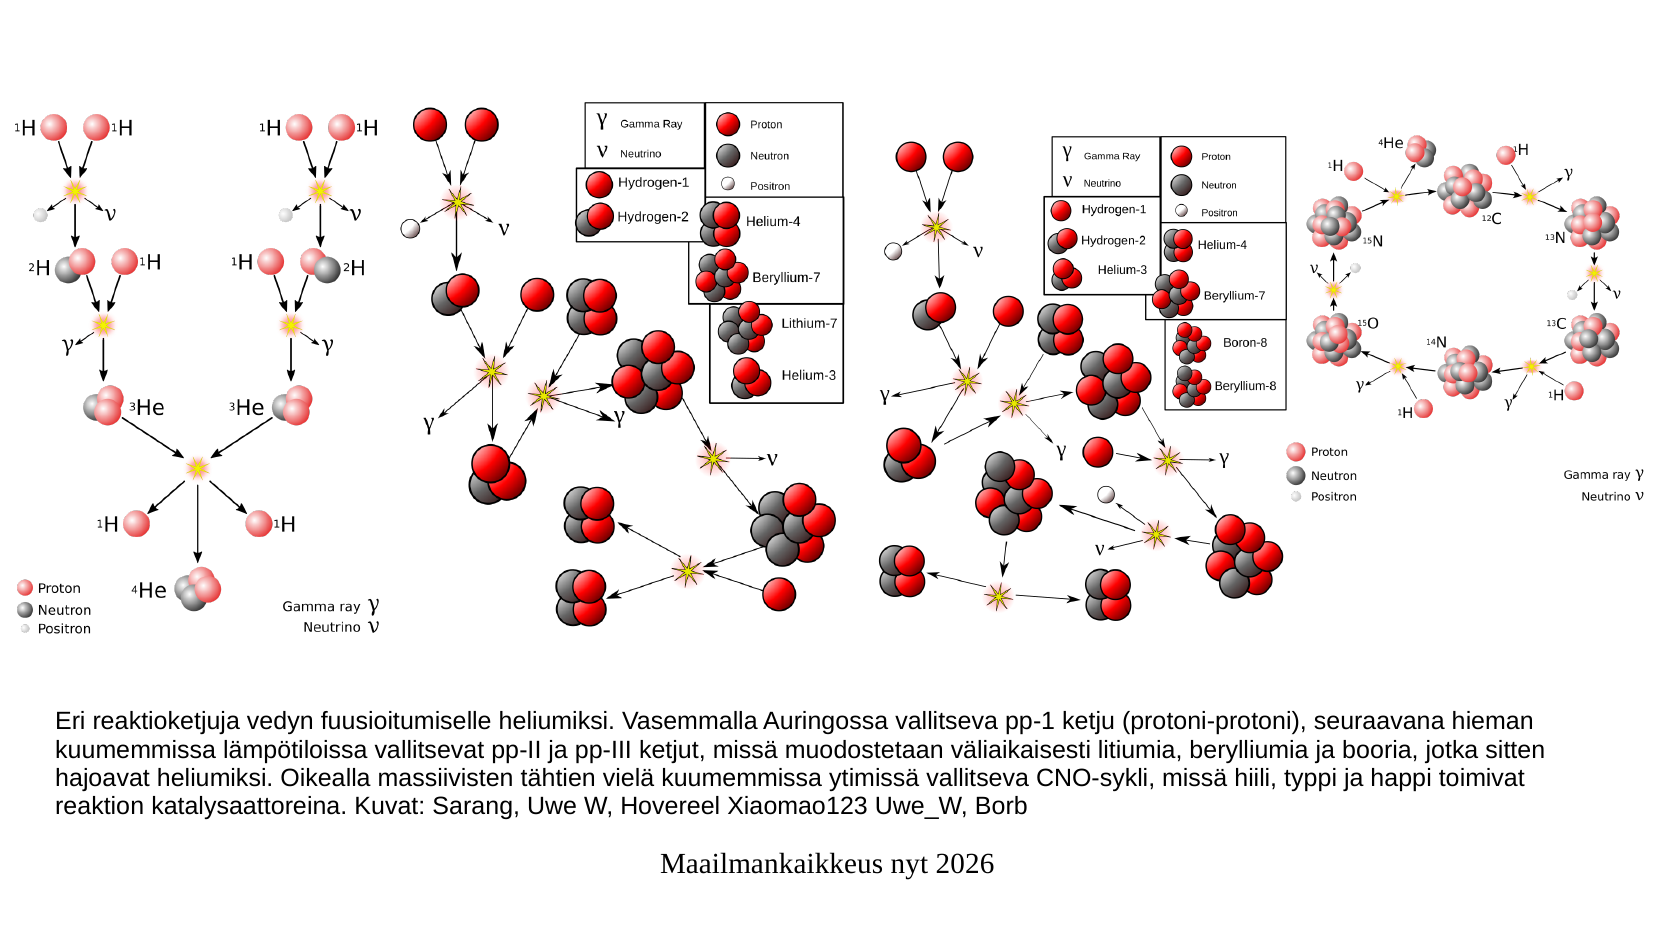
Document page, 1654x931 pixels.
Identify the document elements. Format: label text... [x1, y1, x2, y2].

picture [11, 106, 384, 638]
picture [389, 94, 851, 639]
text_box Eri reaktioketjuja vedyn fuusioitumiselle heliumiksi. Vasemmalla Auringossa vallitseva pp-1 ketju (protoni-protoni), seuraavana hieman kuumemmissa lämpötiloissa vallitsevat pp-II ja pp-III ketjut, missä muodostetaan väliaikaisesti litiumia, berylliumia ja booria, jotka sitten hajoavat heliumiksi. Oikealla massiivisten tähtien vielä kuumemmissa ytimissä vallitseva CNO-sykli, missä hiili, typpi ja happi toimivat reaktion katalysaattoreina. Kuvat: Sarang, Uwe W, Hovereel Xiaomao123 Uwe_W, Borb [40, 699, 1607, 827]
picture [874, 129, 1654, 625]
